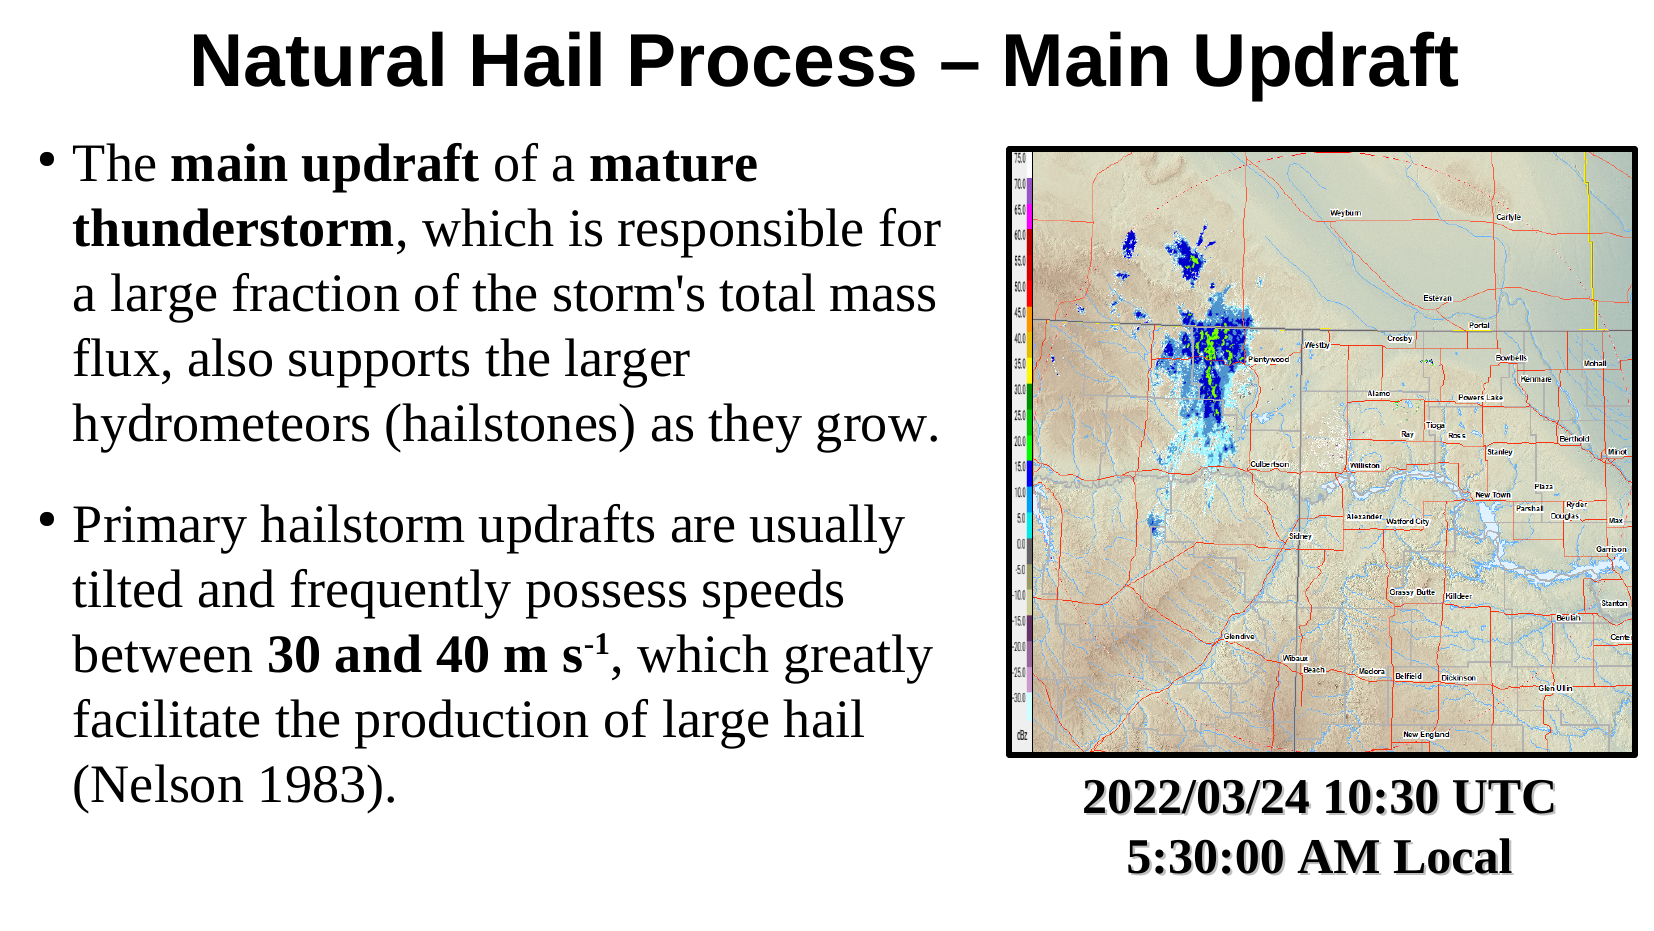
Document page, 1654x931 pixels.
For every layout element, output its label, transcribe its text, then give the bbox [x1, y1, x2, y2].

text_box The main updraft of a mature thunderstorm, which is responsible for a large fraction of the storm's total mass flux, also supports the larger hydrometeors (hailstones) as they grow. Primary hailstorm updrafts are usually tilted and frequently possess speeds between 30 and 40 m s-1, which greatly facilitate the production of large hail (Nelson 1983). [4, 120, 976, 821]
picture [1012, 152, 1632, 753]
text_box 2022/03/24 10:30 UTC 5:30:00 AM Local [1000, 762, 1639, 901]
title Natural Hail Process – Main Updraft [0, 5, 1654, 107]
